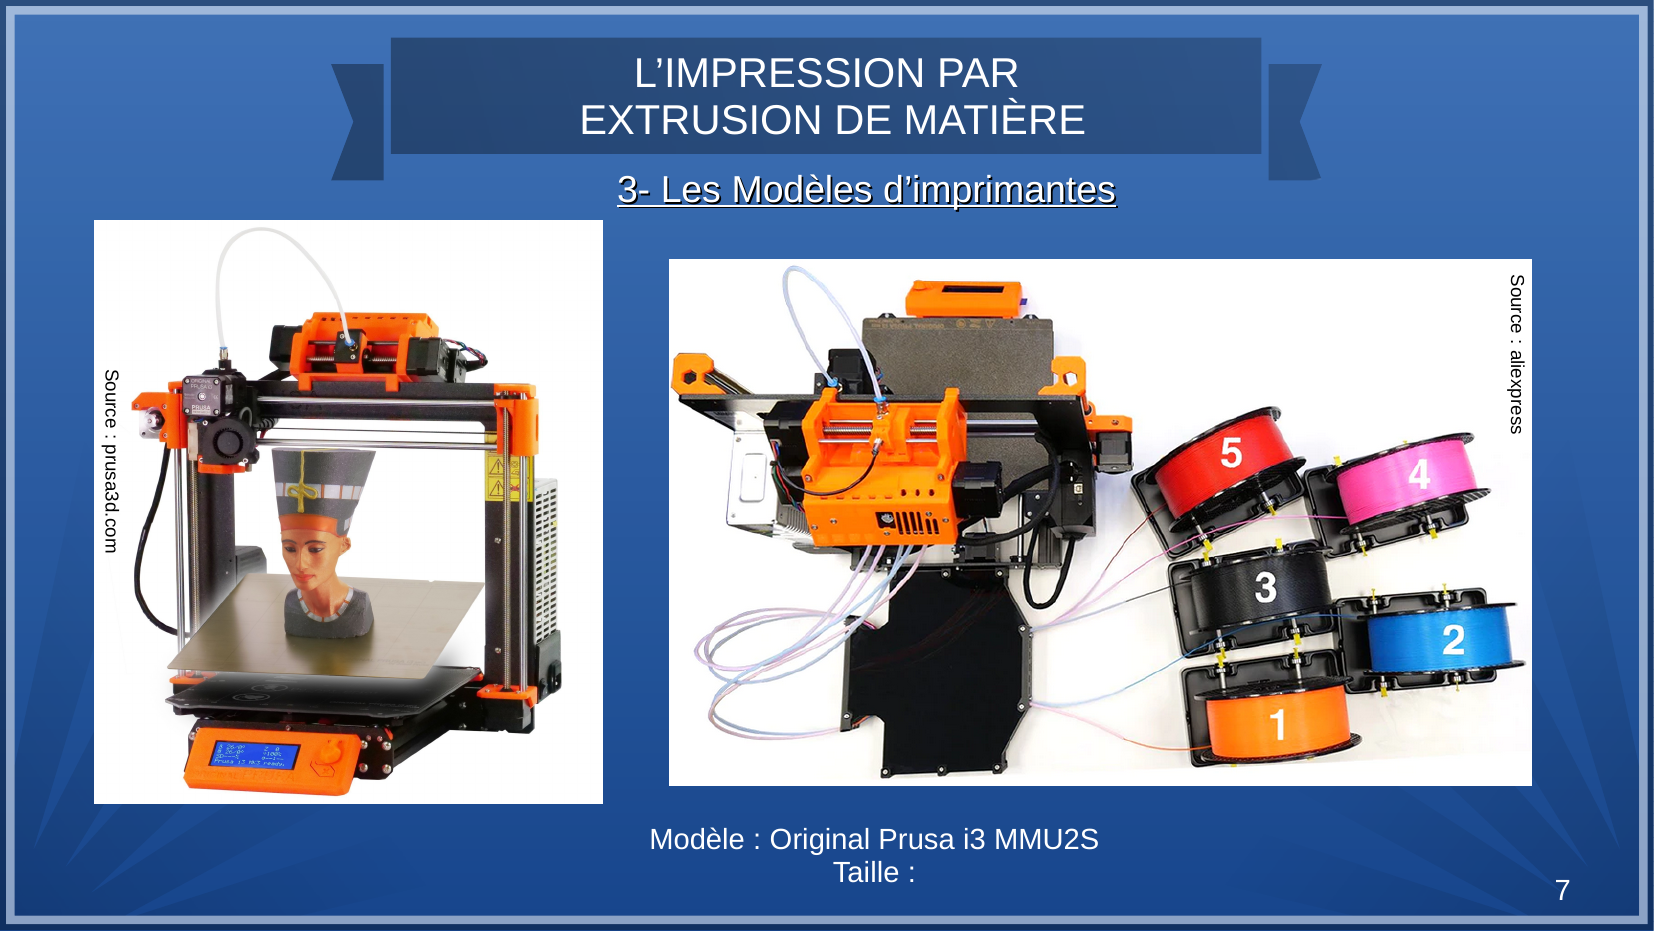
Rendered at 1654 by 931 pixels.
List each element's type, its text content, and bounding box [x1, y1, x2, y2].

picture [94, 220, 603, 804]
title L’IMPRESSION PAR EXTRUSION DE MATIÈRE [484, 35, 1182, 158]
text_box Source : prusa3d.com [70, 354, 130, 745]
text_box Modèle : Original Prusa i3 MMU2S Taille : [625, 816, 1132, 931]
picture [669, 259, 1532, 786]
text_box Source : aliexpress [1476, 259, 1536, 650]
text_box 3- Les Modèles d’imprimantes [602, 161, 1371, 260]
